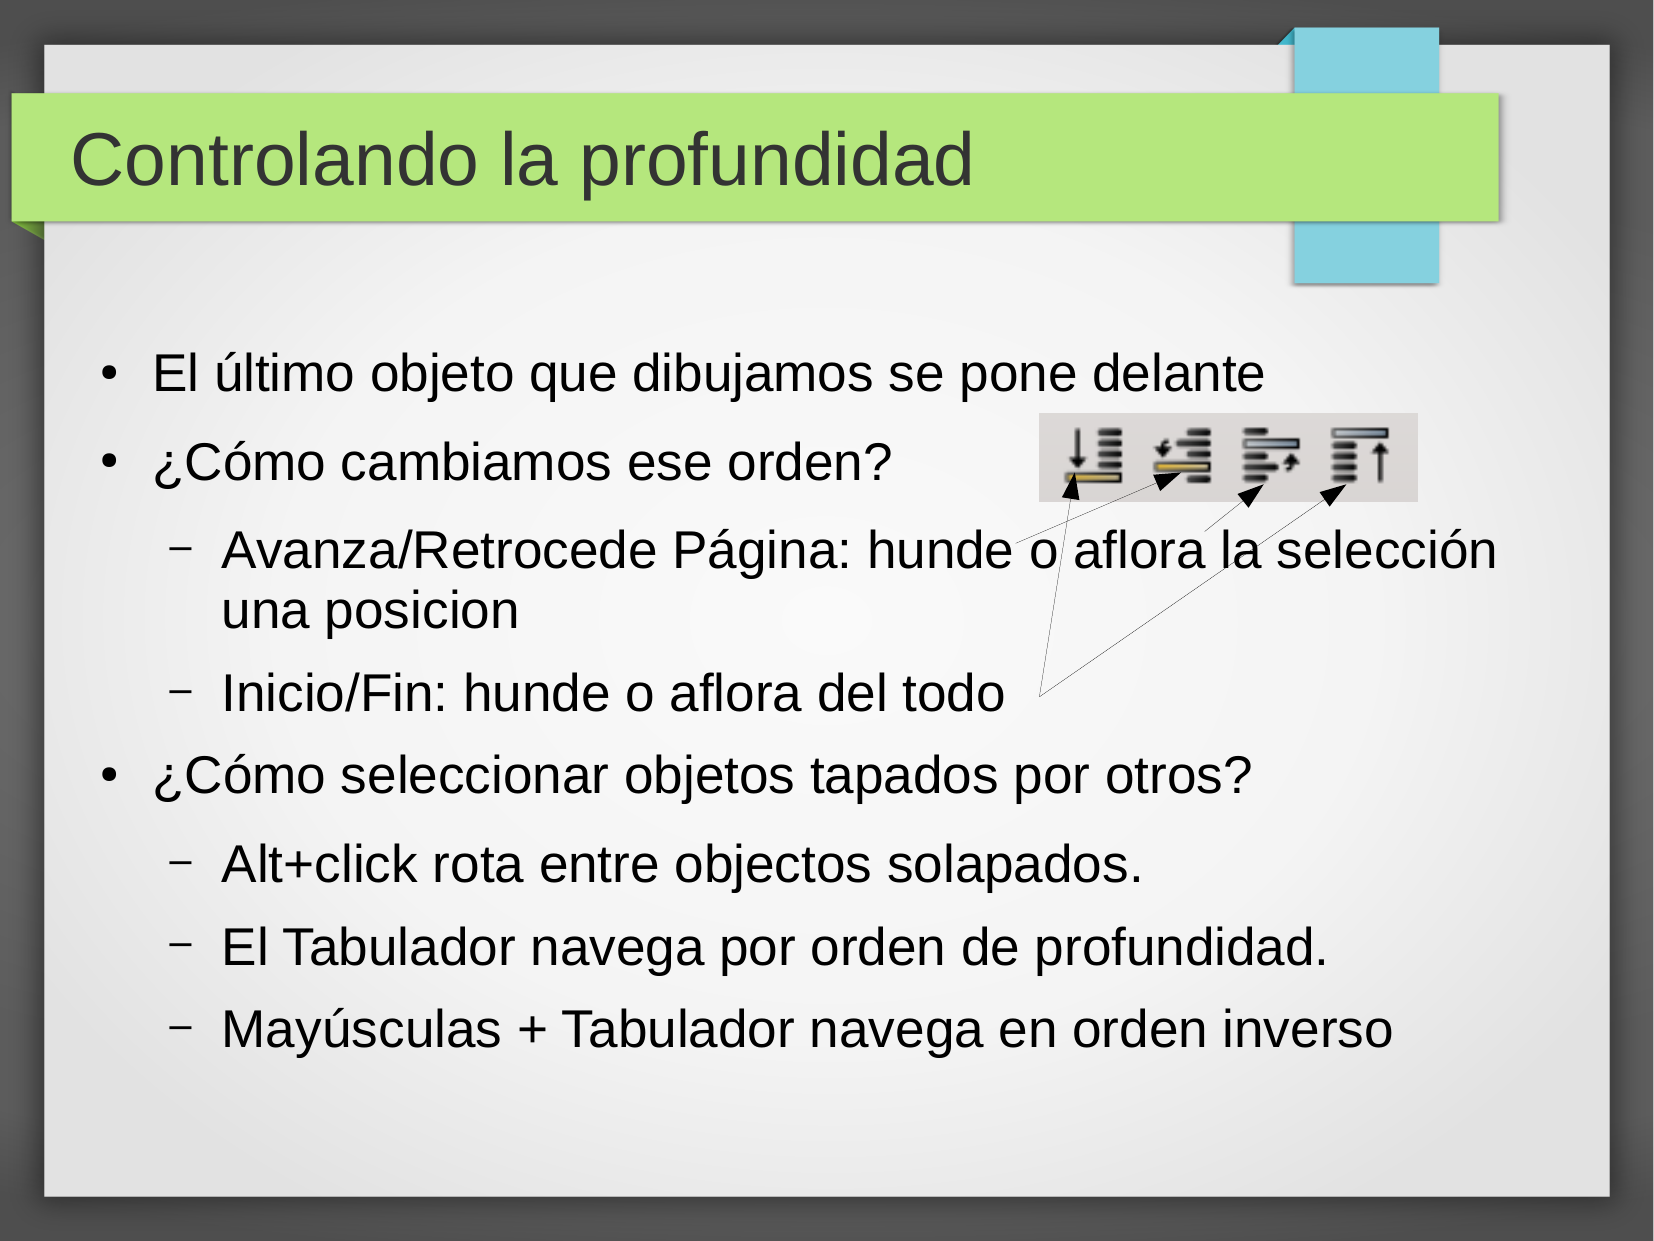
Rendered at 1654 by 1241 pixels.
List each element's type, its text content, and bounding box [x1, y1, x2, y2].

title Controlando la profundidad [70, 106, 1229, 213]
list El último objeto que dibujamos se pone delante ¿Cómo cambiamos ese orden? Avanza/Retrocede Página: hunde o aflora la selección una posicion Inicio/Fin: hunde o aflora del todo ¿Cómo seleccionar objetos tapados por otros? Alt+click rota entre objectos solapados. El Tabulador navega por orden de profundidad. Mayúsculas + Tabulador navega en orden inverso [82, 343, 1538, 1063]
picture [0, 0, 1654, 1241]
